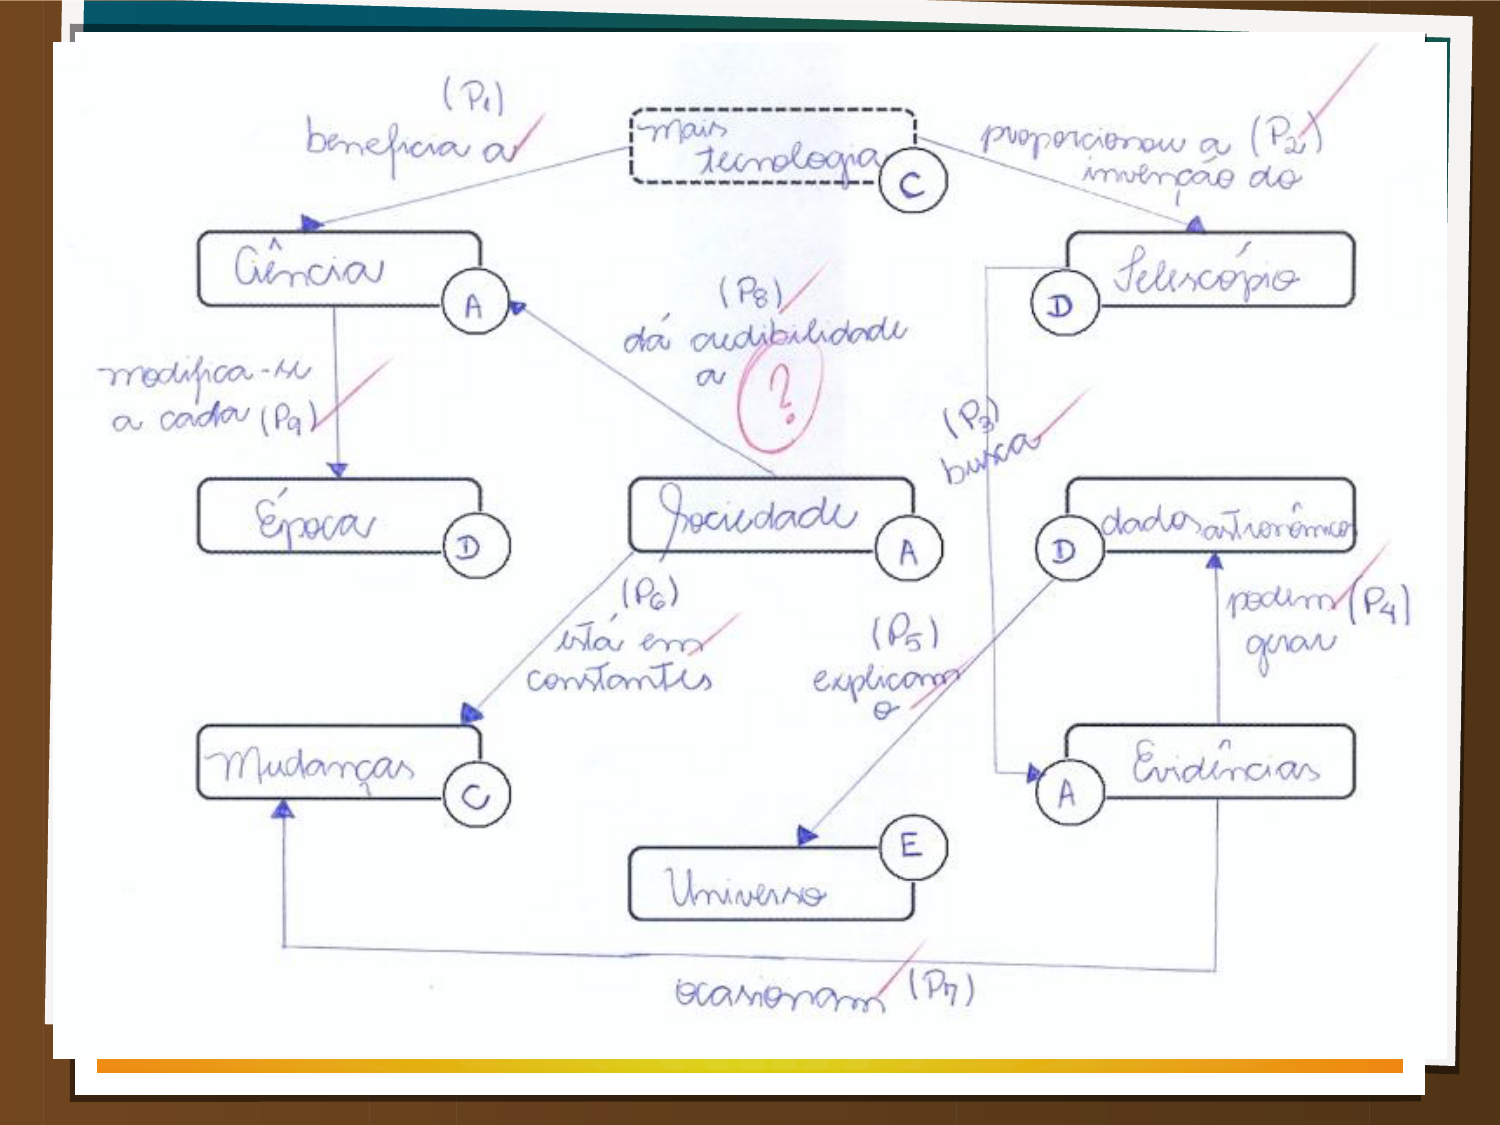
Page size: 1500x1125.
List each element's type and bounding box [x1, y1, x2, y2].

picture [53, 42, 1447, 1059]
